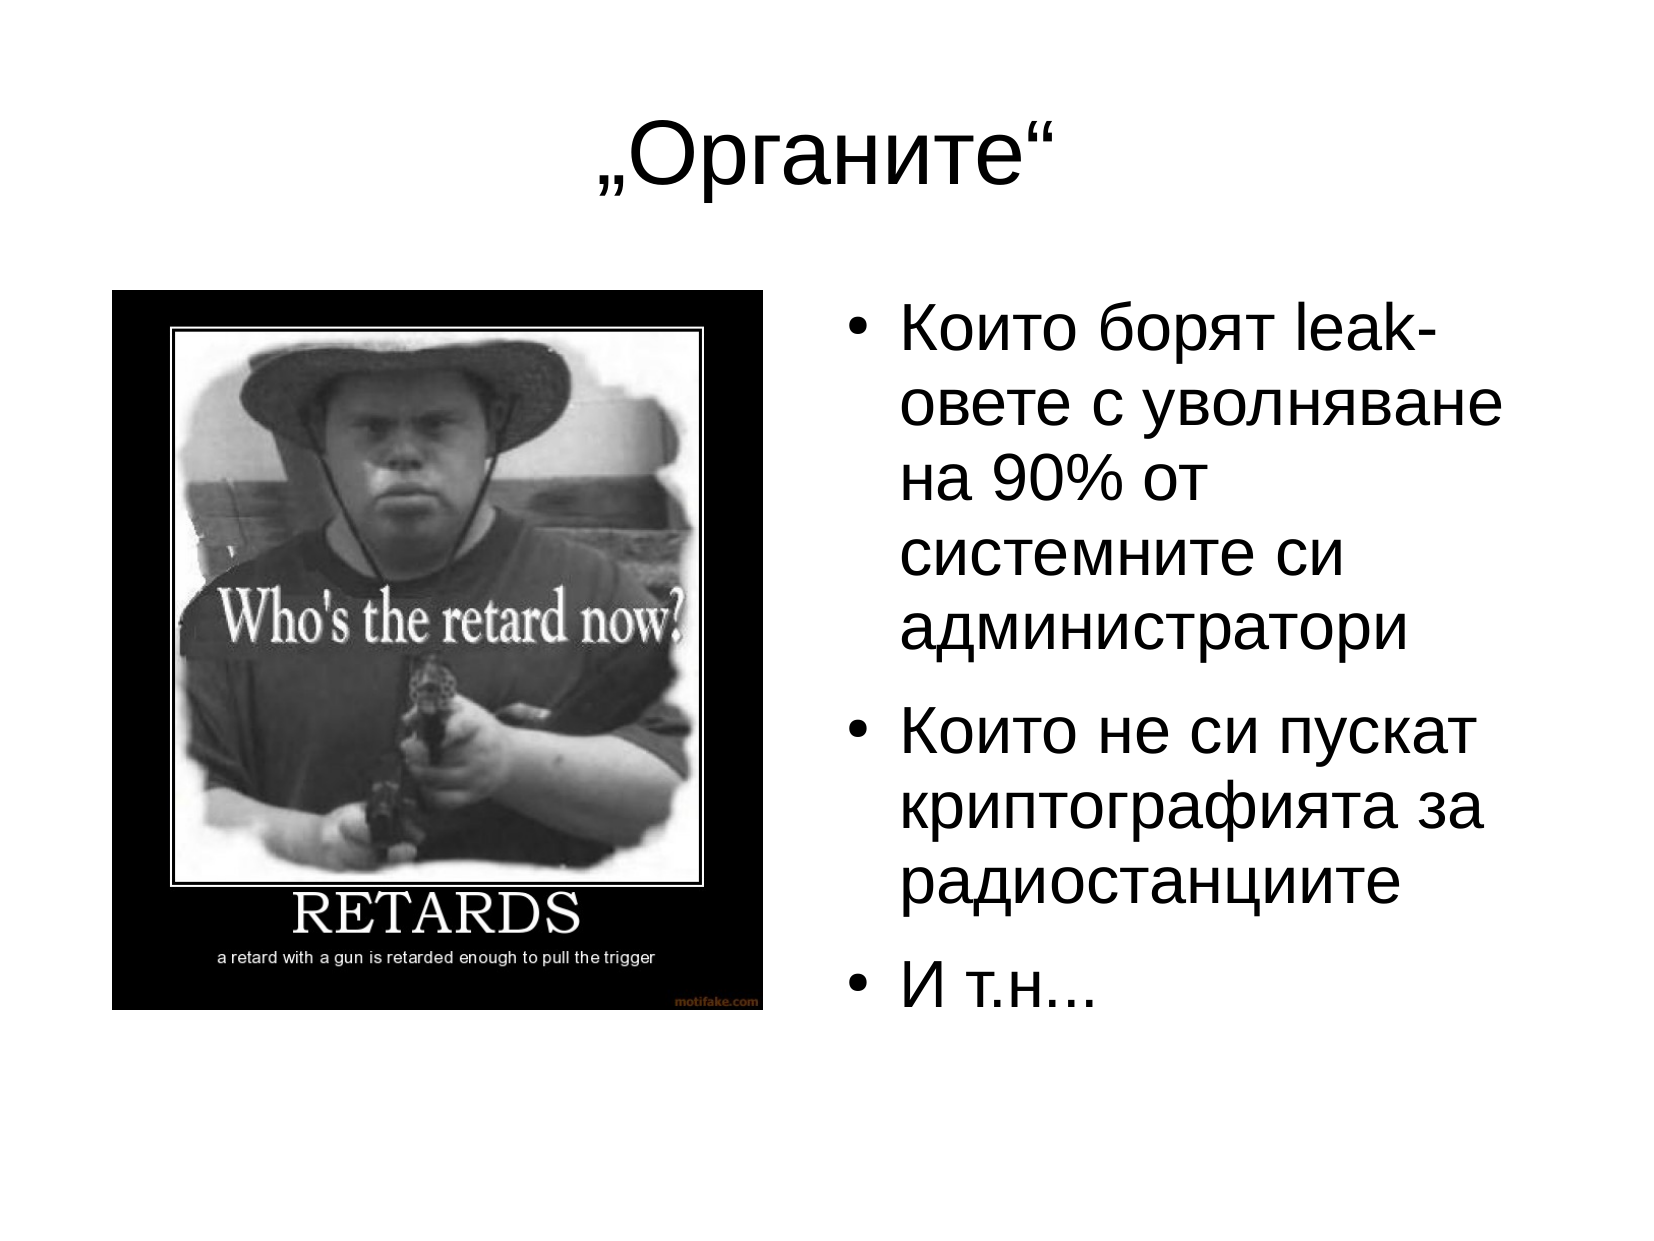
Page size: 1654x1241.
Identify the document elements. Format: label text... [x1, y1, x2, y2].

title „Органите“ [82, 49, 1571, 257]
list Които борят leak-овете с уволняване на 90% от системните си администратори Които не си пускат криптографията за радиостанциите И т.н... [828, 290, 1539, 1075]
picture [112, 290, 763, 1010]
